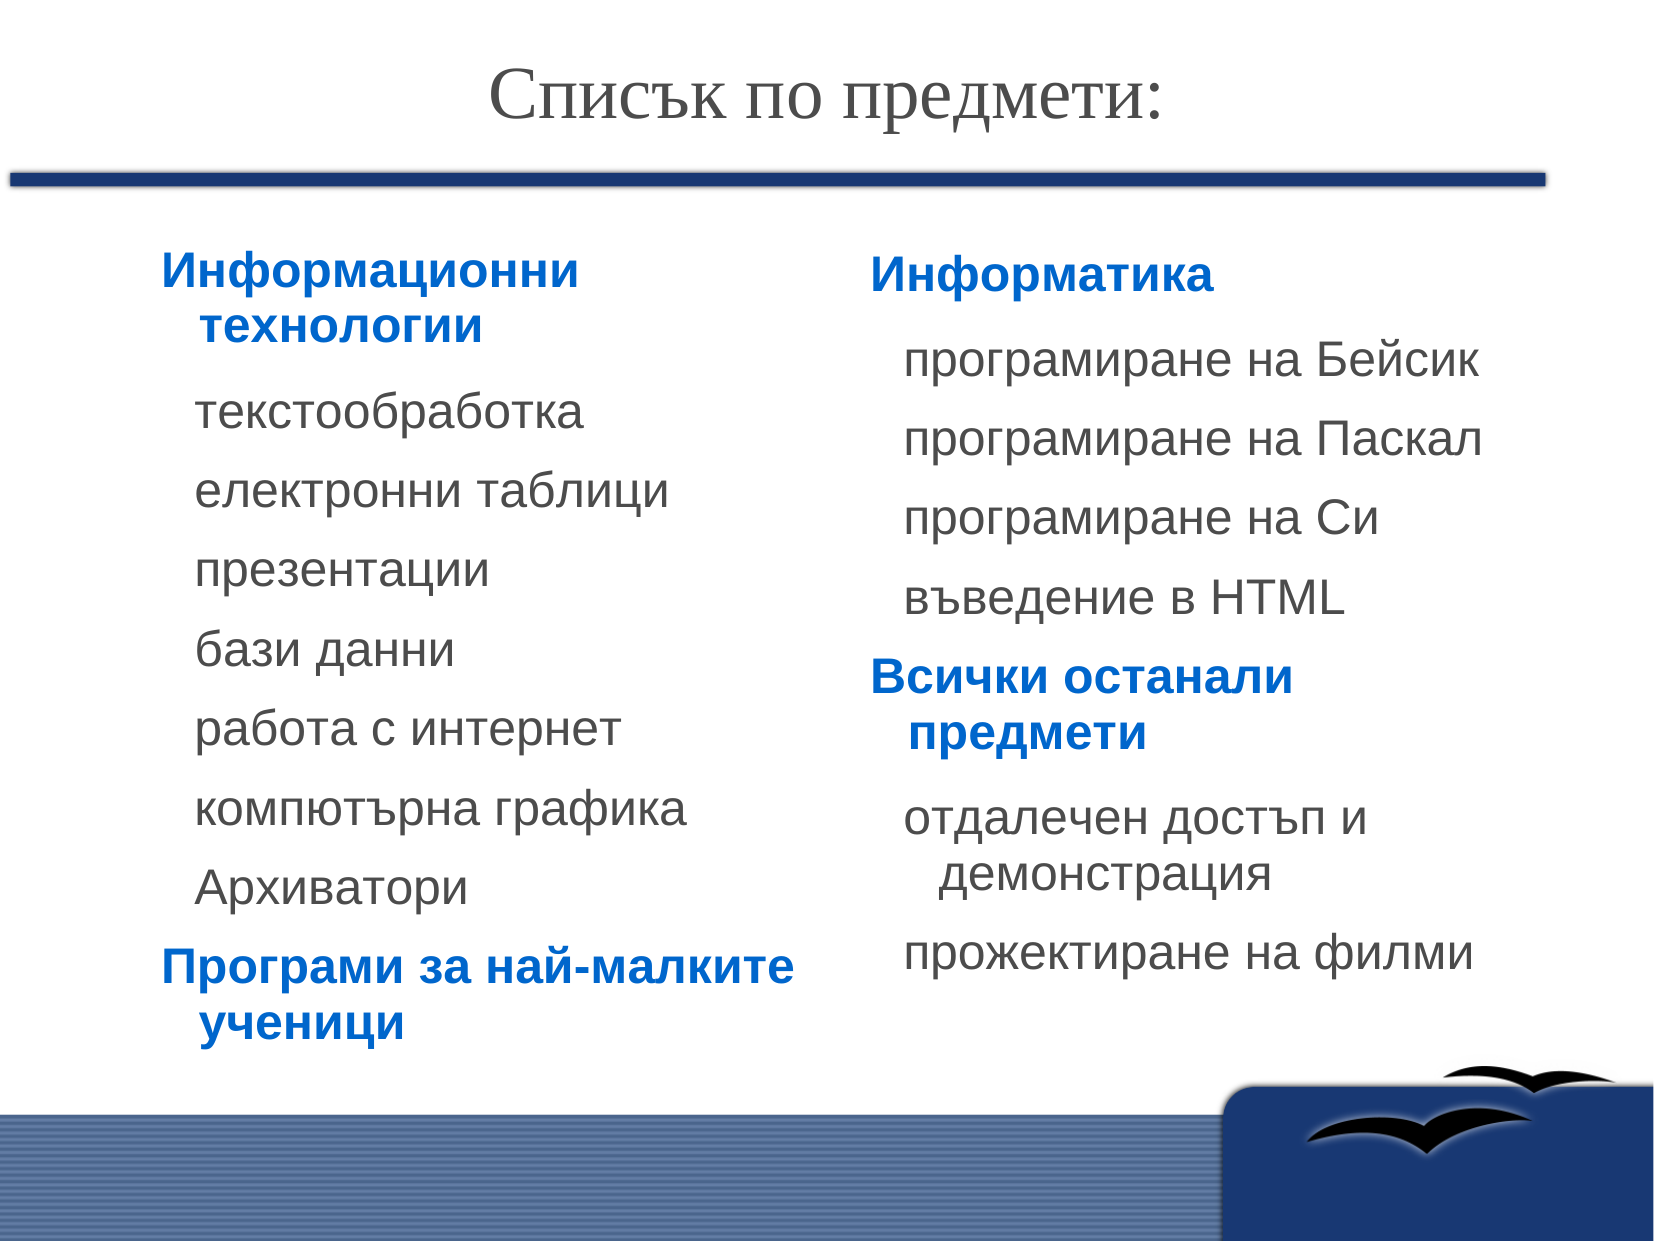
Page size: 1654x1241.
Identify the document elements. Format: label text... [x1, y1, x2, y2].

picture [0, 0, 1654, 1241]
list Информационни технологии текстообработка електронни таблици презентации бази данни работа с интернет компютърна графика Архиватори Програми за най-малките ученици [123, 241, 813, 1056]
title Списък по предмети: [121, 23, 1534, 164]
list Информатика програмиране на Бейсик програмиране на Паскал програмиране на Си въведение в HTML Всички останали предмети отдалечен достъп и демонстрация прожектиране на филми [832, 245, 1522, 1026]
